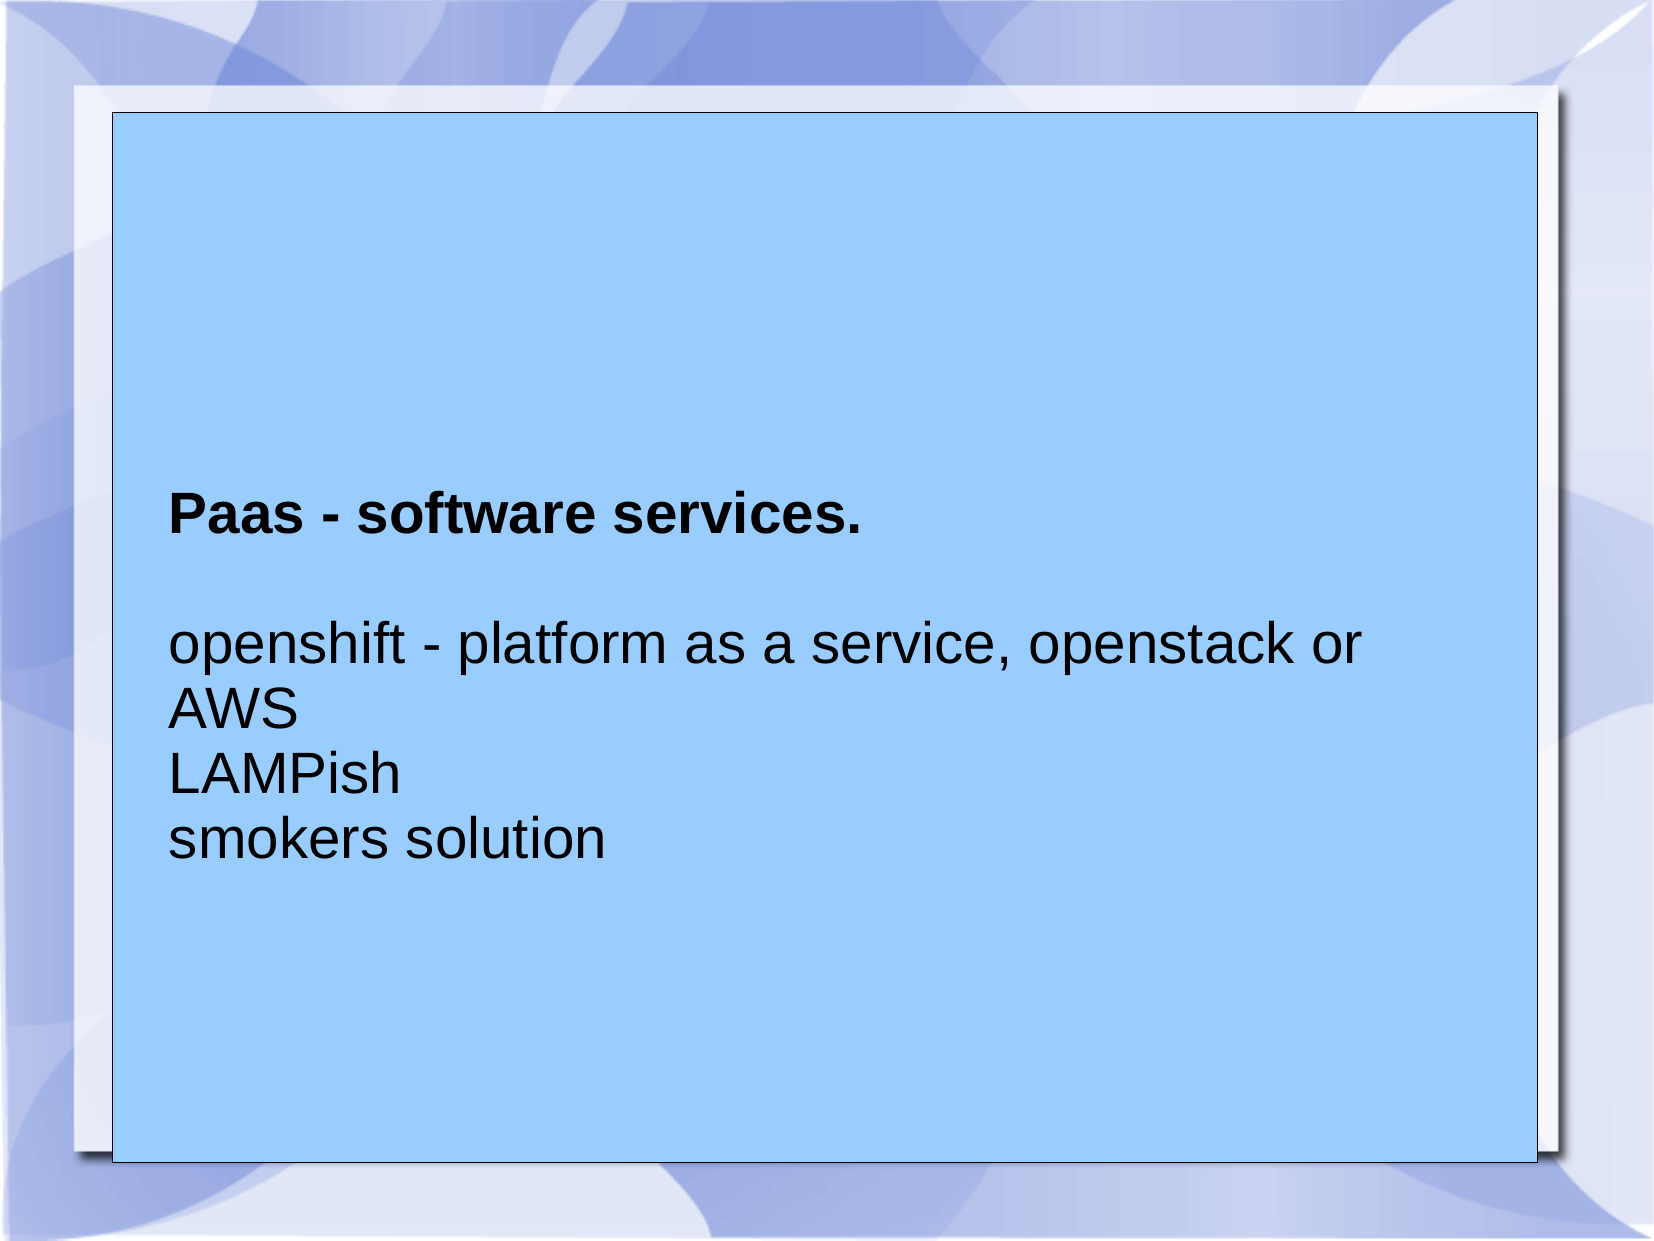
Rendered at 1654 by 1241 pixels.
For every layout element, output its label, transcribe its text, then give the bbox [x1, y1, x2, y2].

picture [0, 0, 1654, 1241]
text_box [112, 112, 1538, 1163]
text_box Paas - software services. openshift - platform as a service, openstack or AWS LAMPish smokers solution [154, 473, 1523, 824]
